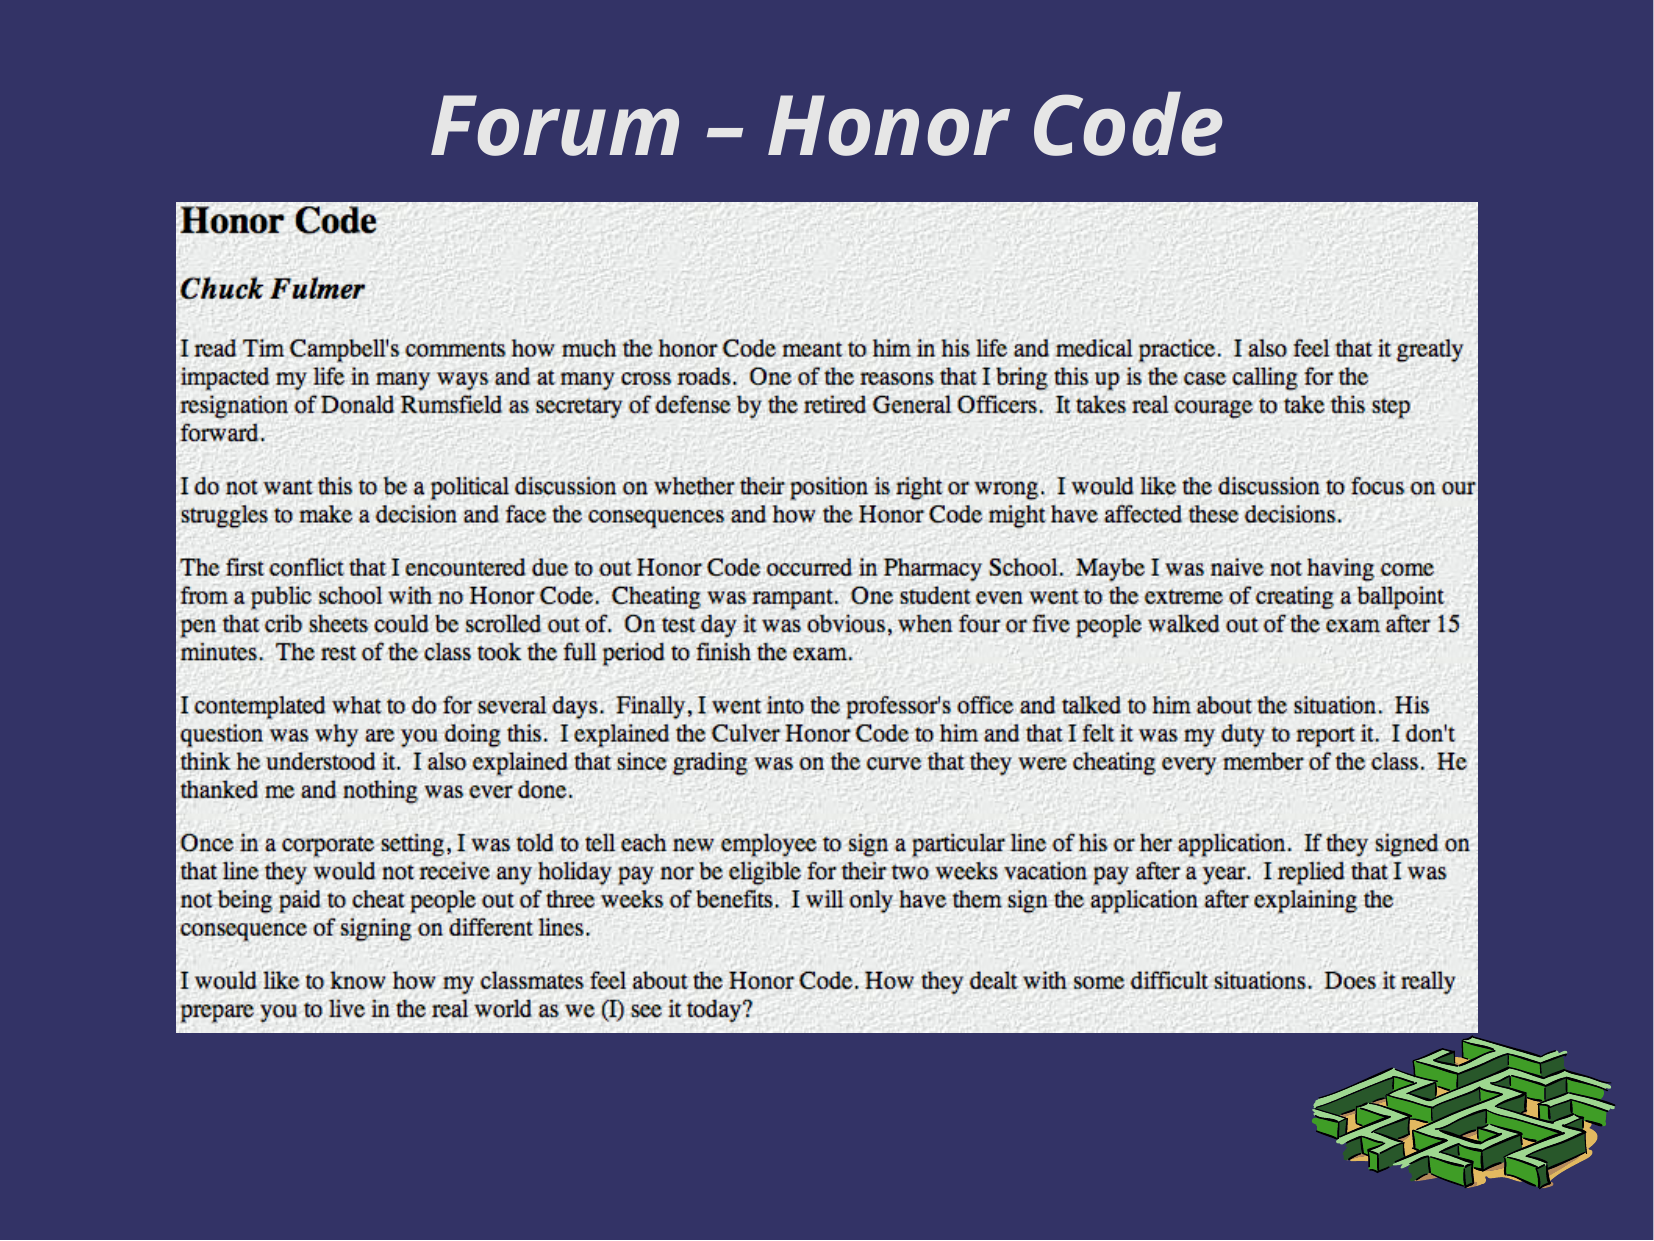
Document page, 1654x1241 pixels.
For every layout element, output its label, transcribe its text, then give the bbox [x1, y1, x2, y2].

title Forum – Honor Code [121, 19, 1534, 227]
picture [176, 227, 1478, 1033]
